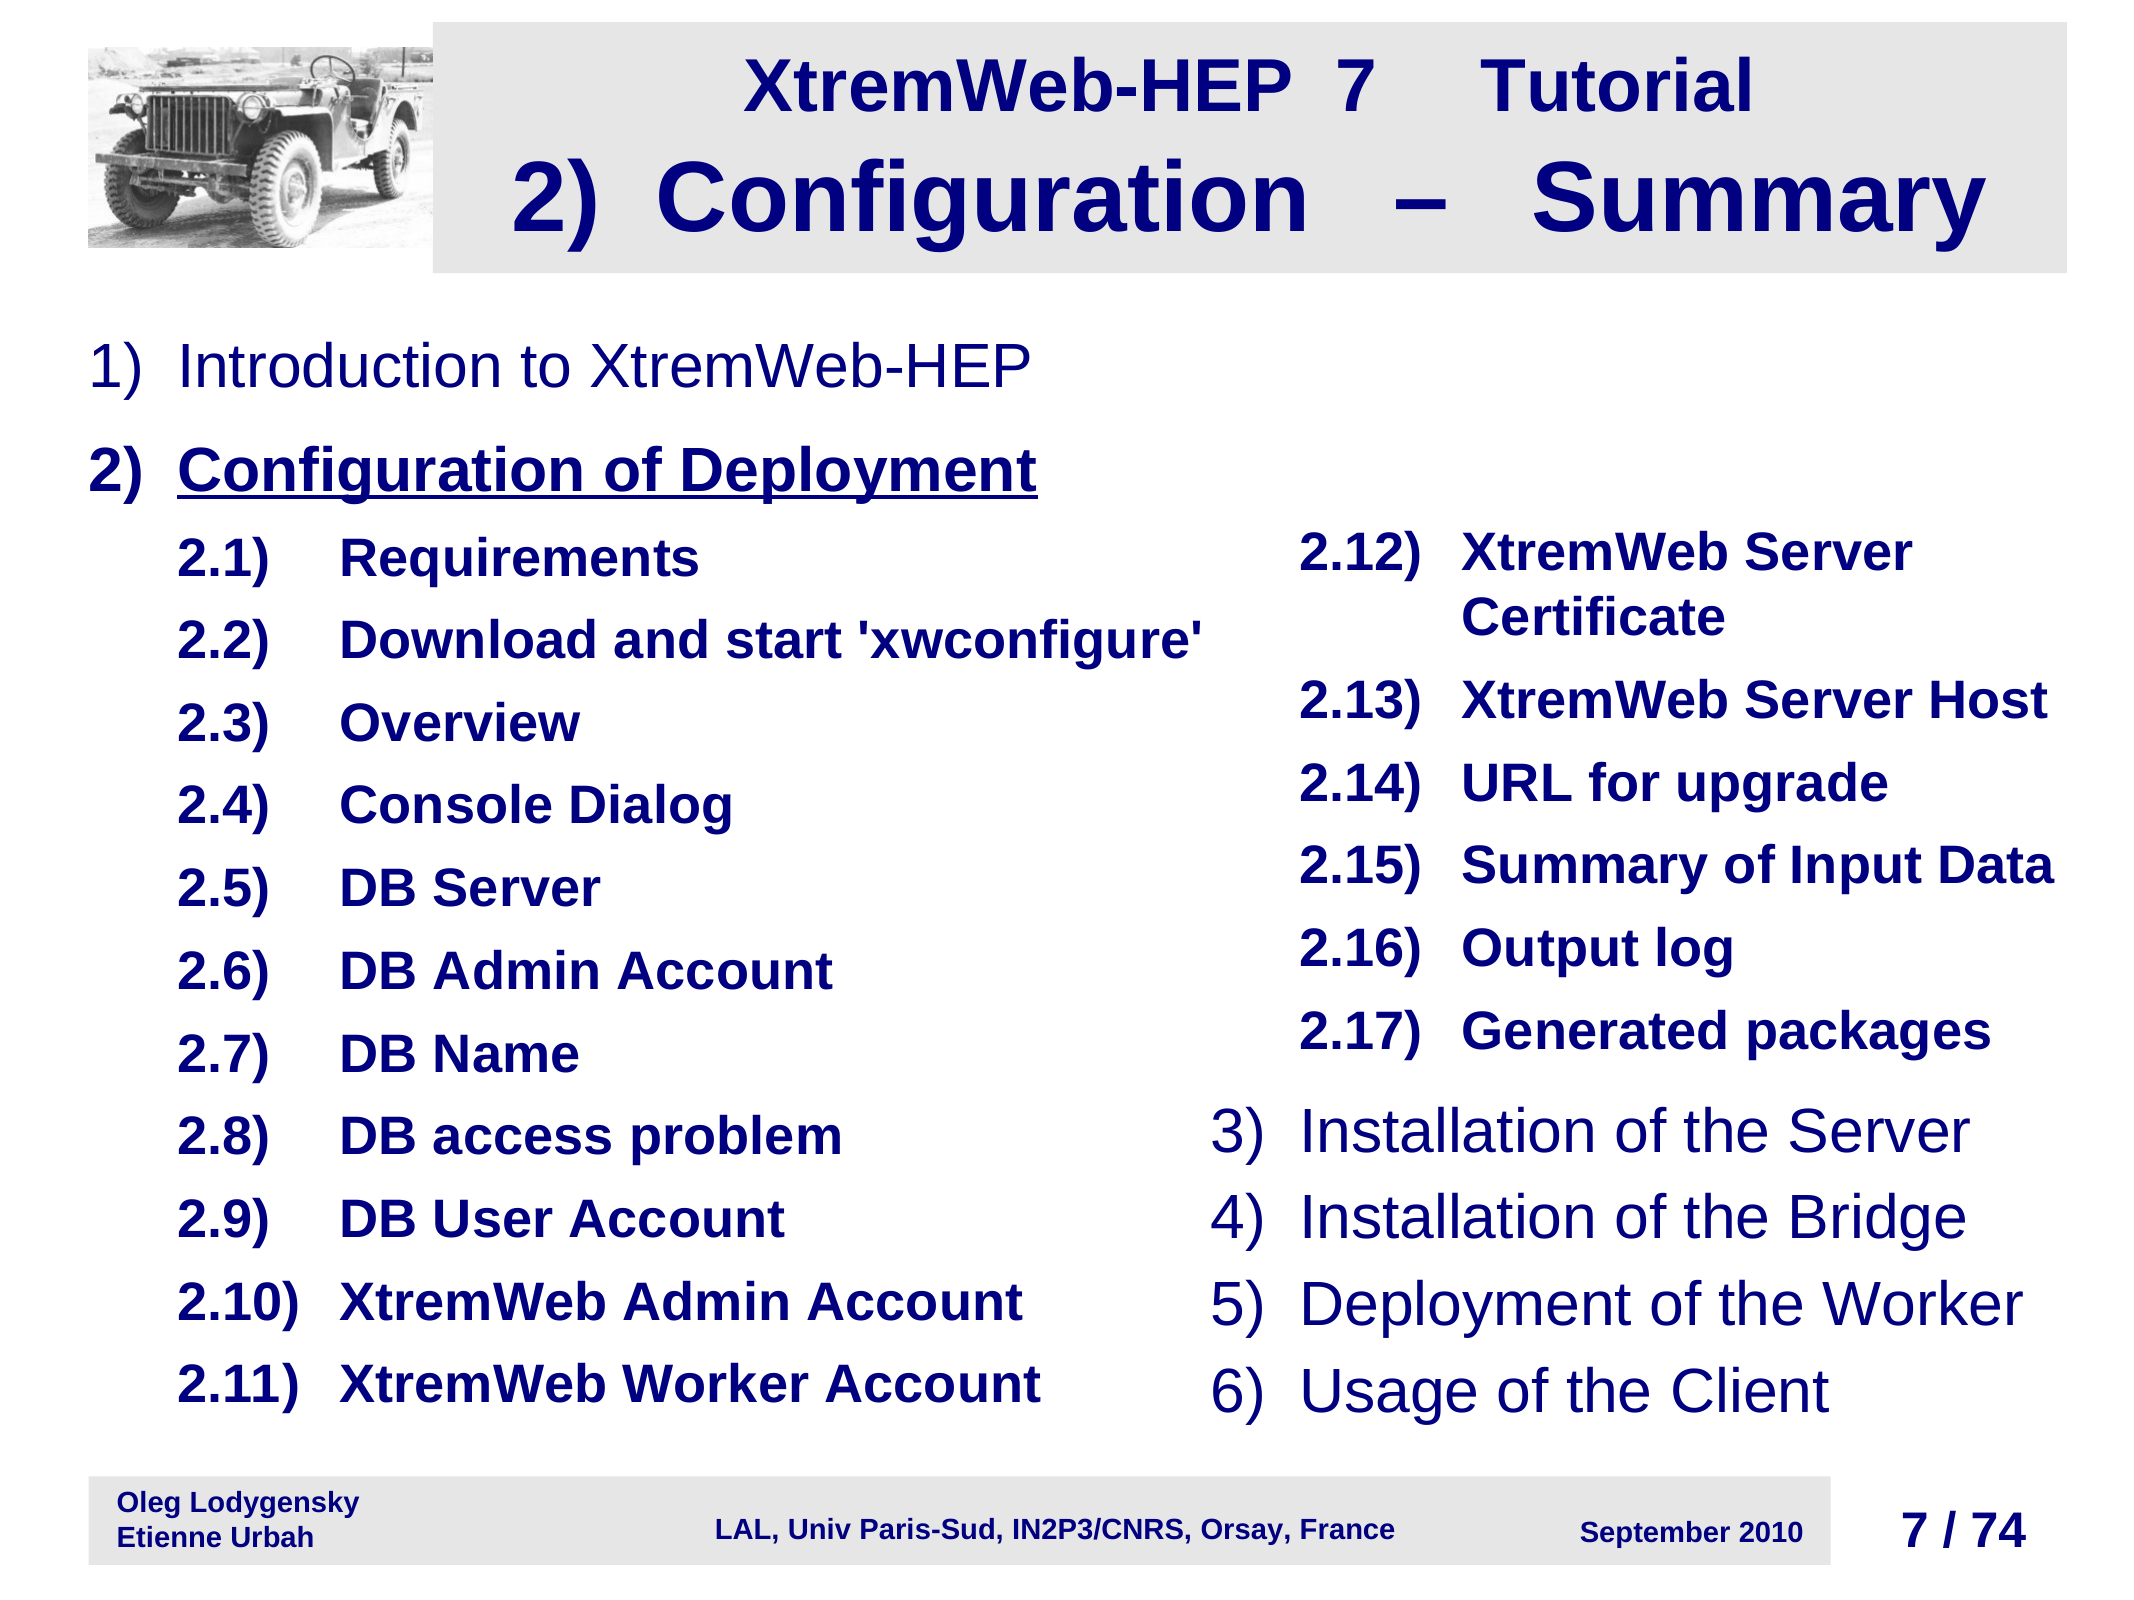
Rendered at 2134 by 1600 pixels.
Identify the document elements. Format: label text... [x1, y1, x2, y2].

text_box Introduction to XtremWeb-HEP Configuration of Deployment Requirements Download and start 'xwconfigure' Overview Console Dialog DB Server DB Admin Account DB Name DB access problem DB User Account XtremWeb Admin Account XtremWeb Worker Account [88, 324, 1255, 1428]
title 2) Configuration – Summary [442, 118, 2067, 266]
picture [88, 47, 433, 248]
text_box XtremWeb Server Certificate XtremWeb Server Host URL for upgrade Summary of Input Data Output log Generated packages Installation of the Server Installation of the Bridge Deployment of the Worker Usage of the Client [1210, 516, 2067, 1433]
